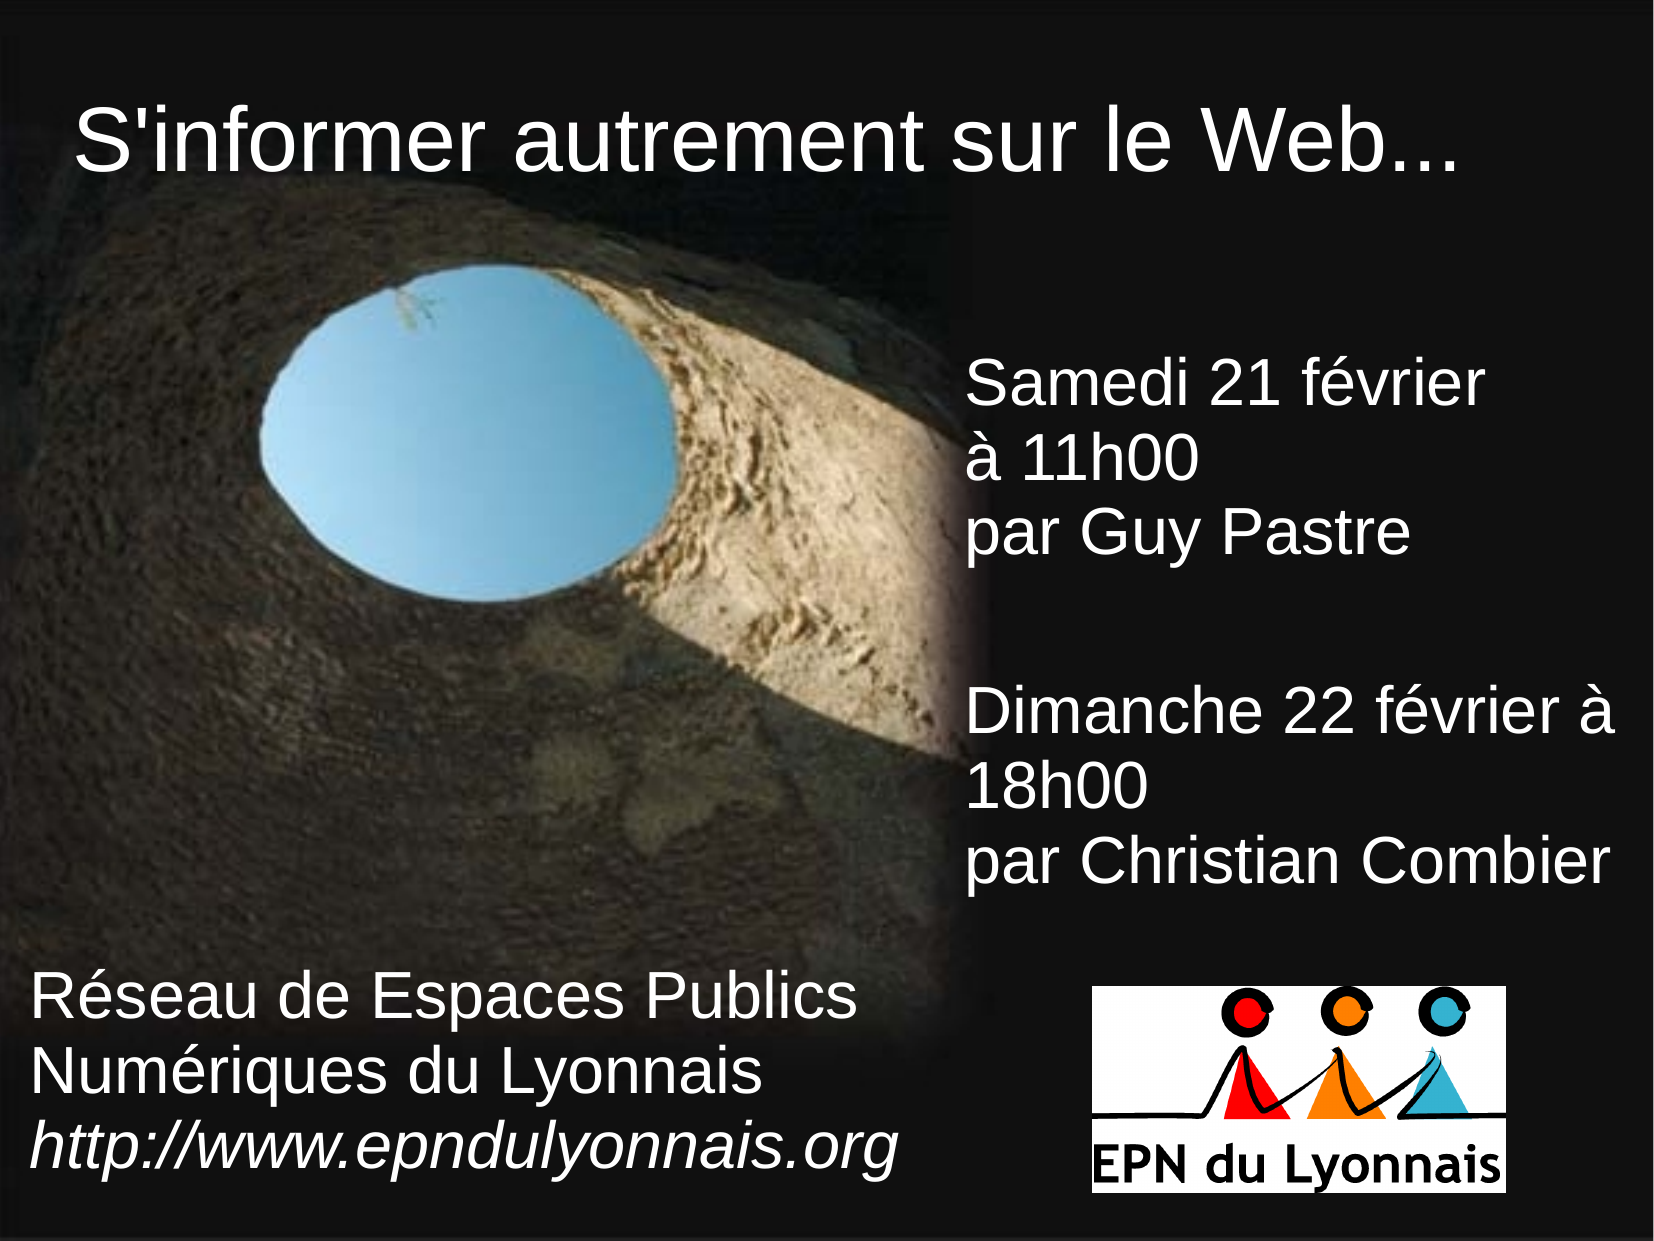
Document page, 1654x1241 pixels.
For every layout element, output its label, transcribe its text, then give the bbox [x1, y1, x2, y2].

title S'informer autrement sur le Web... [72, 88, 1654, 192]
list Réseau de Espaces Publics Numériques du Lyonnais http://www.epndulyonnais.org [29, 958, 945, 1183]
picture [0, 0, 1654, 1241]
list Samedi 21 février à 11h00 par Guy Pastre Dimanche 22 février à 18h00 par Christian Combier [964, 344, 1641, 1112]
